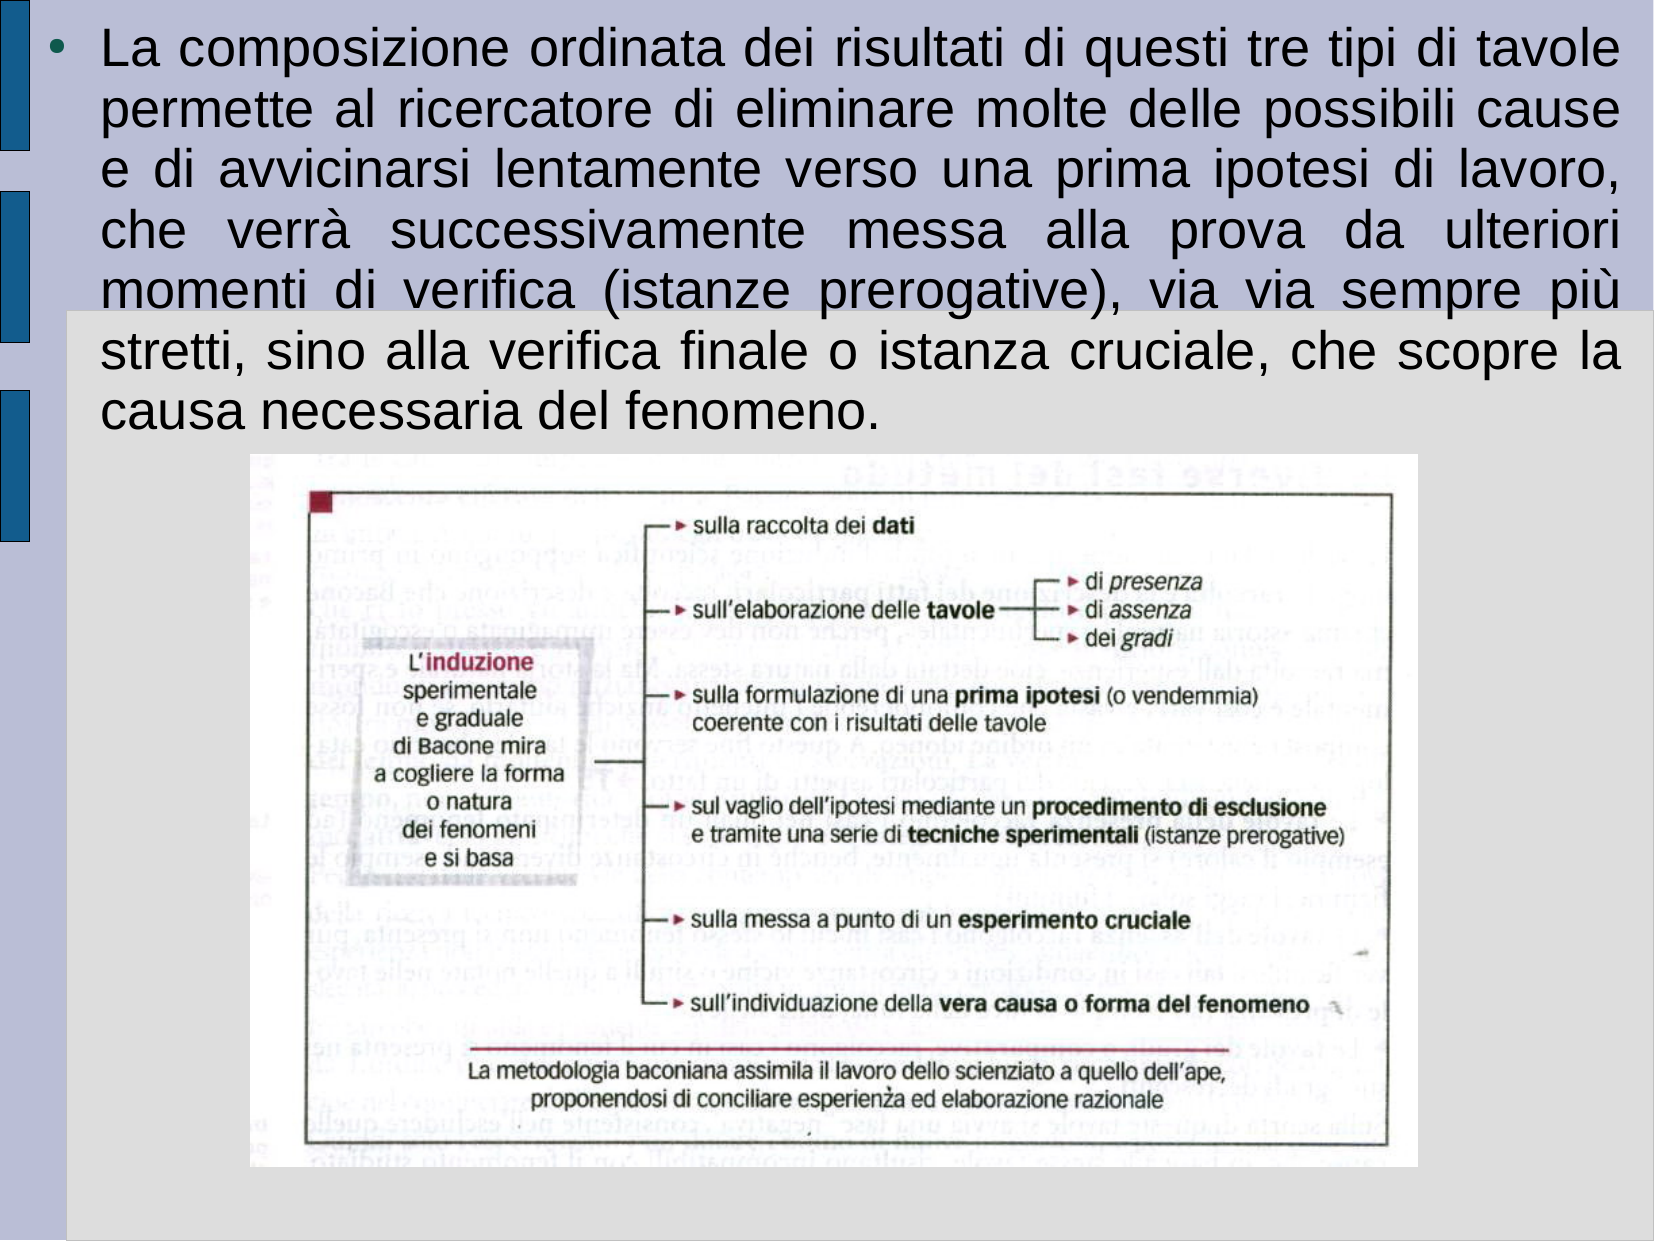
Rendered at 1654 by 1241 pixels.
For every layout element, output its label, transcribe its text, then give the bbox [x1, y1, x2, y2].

picture [250, 454, 1418, 1168]
list La composizione ordinata dei risultati di questi tre tipi di tavole permette al ricercatore di eliminare molte delle possibili cause e di avvicinarsi lentamente verso una prima ipotesi di lavoro, che verrà successivamente messa alla prova da ulteriori momenti di verifica (istanze prerogative), via via sempre più stretti, sino alla verifica finale o istanza cruciale, che scopre la causa necessaria del fenomeno. [29, 17, 1625, 455]
